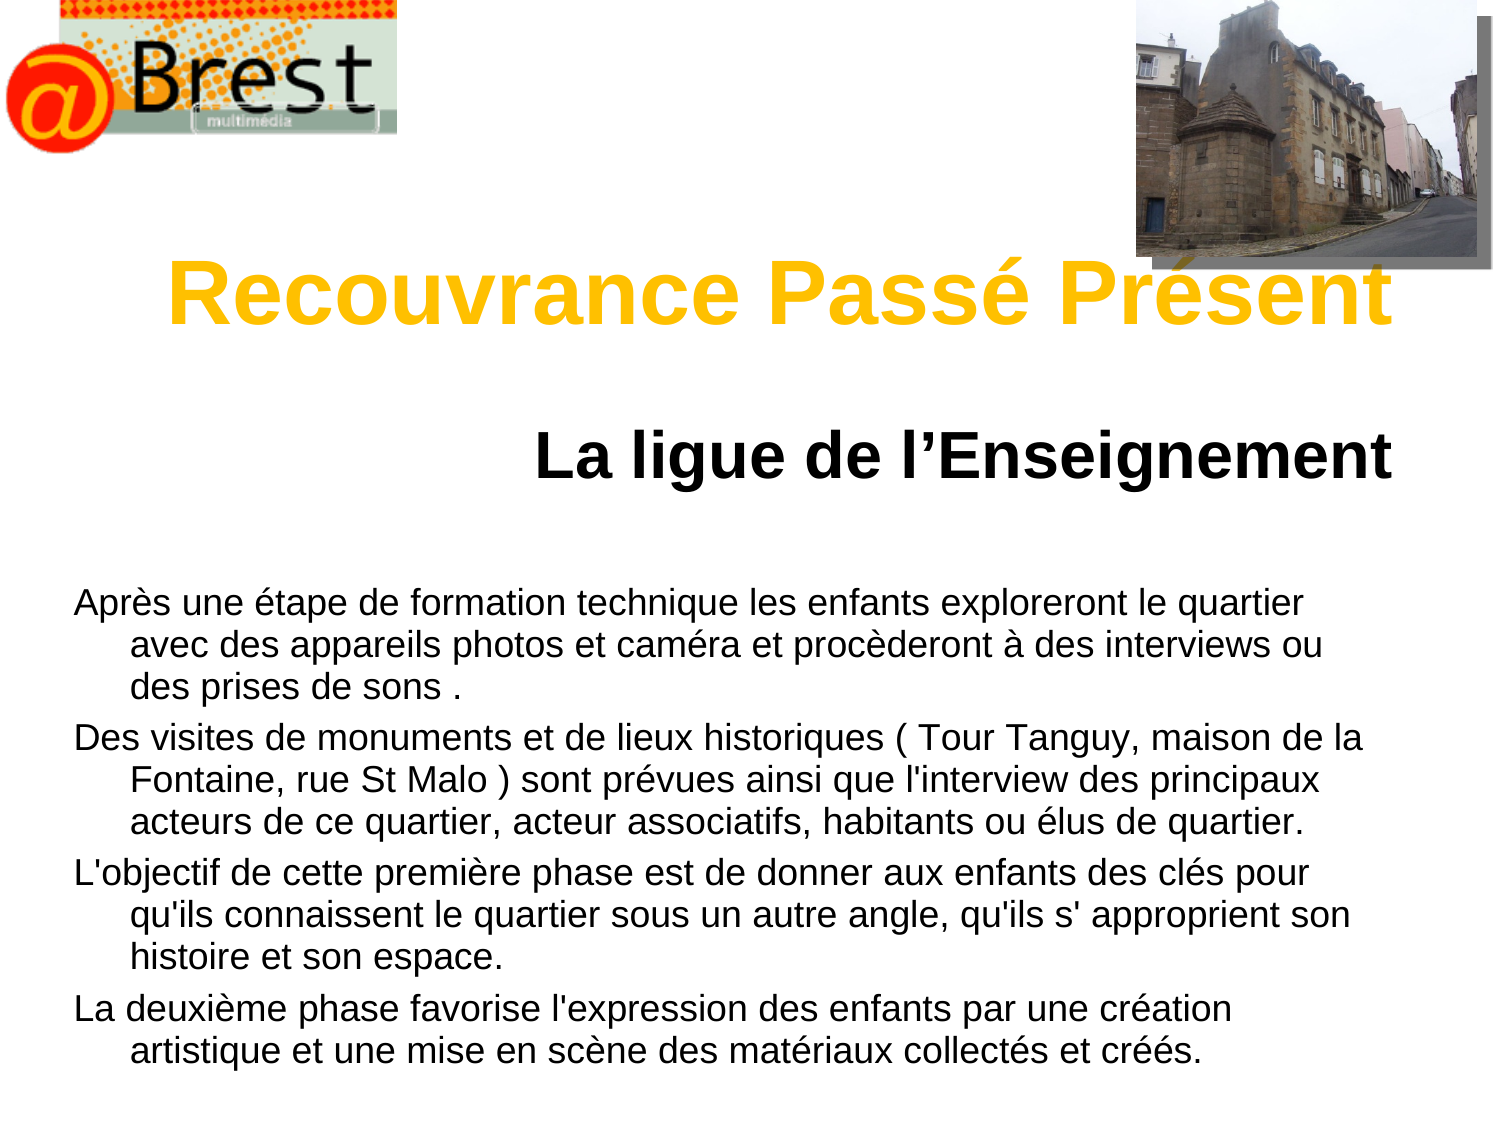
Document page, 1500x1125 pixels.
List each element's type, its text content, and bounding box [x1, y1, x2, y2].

title Recouvrance Passé Présent [105, 199, 1456, 386]
list La ligue de l’Enseignement Après une étape de formation technique les enfants exploreront le quartier avec des appareils photos et caméra et procèderont à des interviews ou des prises de sons . Des visites de monuments et de lieux historiques ( Tour Tanguy, maison de la Fontaine, rue St Malo ) sont prévues ainsi que l'interview des principaux acteurs de ce quartier, acteur associatifs, habitants ou élus de quartier. L'objectif de cette première phase est de donner aux enfants des clés pour qu'ils connaissent le quartier sous un autre angle, qu'ils s' approprient son histoire et son espace. La deuxième phase favorise l'expression des enfants par une création artistique et une mise en scène des matériaux collectés et créés. [58, 410, 1409, 1125]
picture [0, 0, 397, 157]
picture [1136, 0, 1477, 257]
